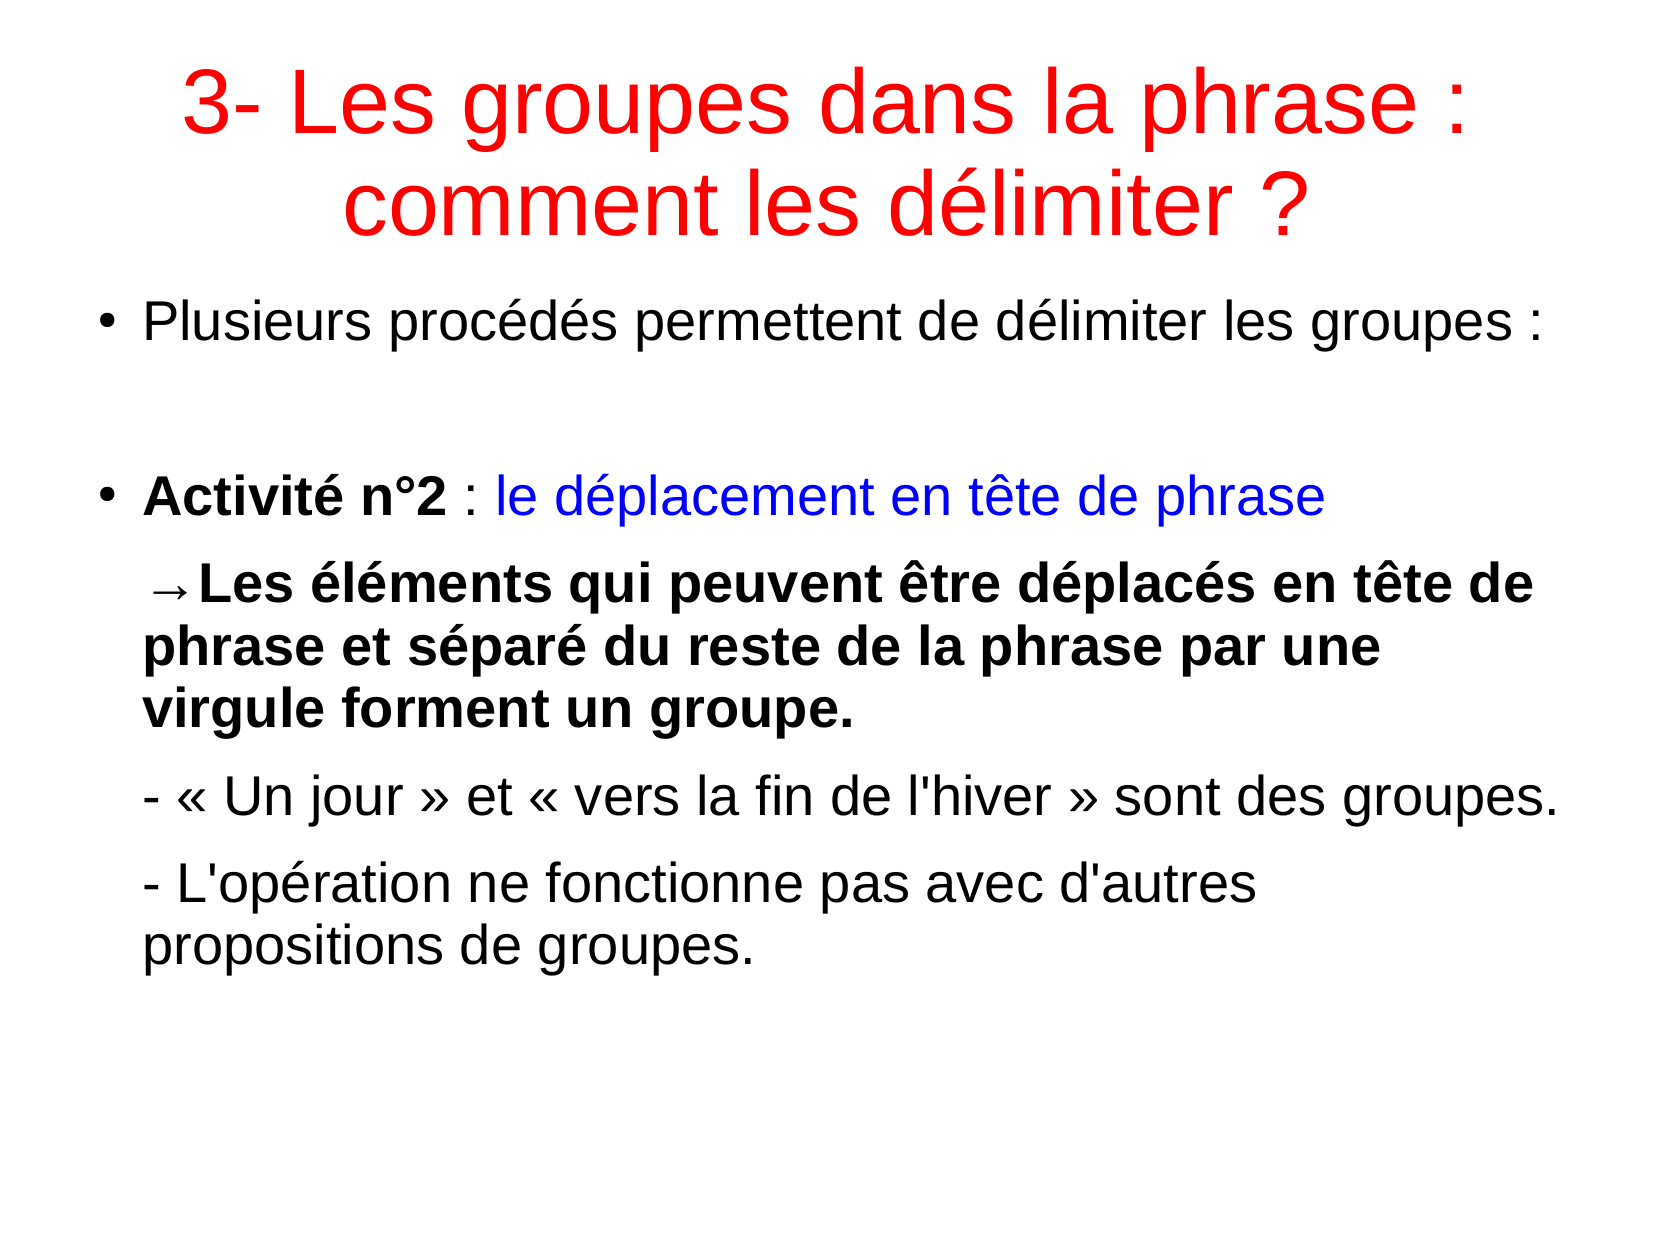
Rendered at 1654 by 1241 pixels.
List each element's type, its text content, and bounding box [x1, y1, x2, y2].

list Plusieurs procédés permettent de délimiter les groupes : Activité n°2 : le déplacement en tête de phrase →Les éléments qui peuvent être déplacés en tête de phrase et séparé du reste de la phrase par une virgule forment un groupe. - « Un jour » et « vers la fin de l'hiver » sont des groupes. - L'opération ne fonctionne pas avec d'autres propositions de groupes. [82, 290, 1571, 1010]
title 3- Les groupes dans la phrase : comment les délimiter ? [82, 49, 1571, 257]
